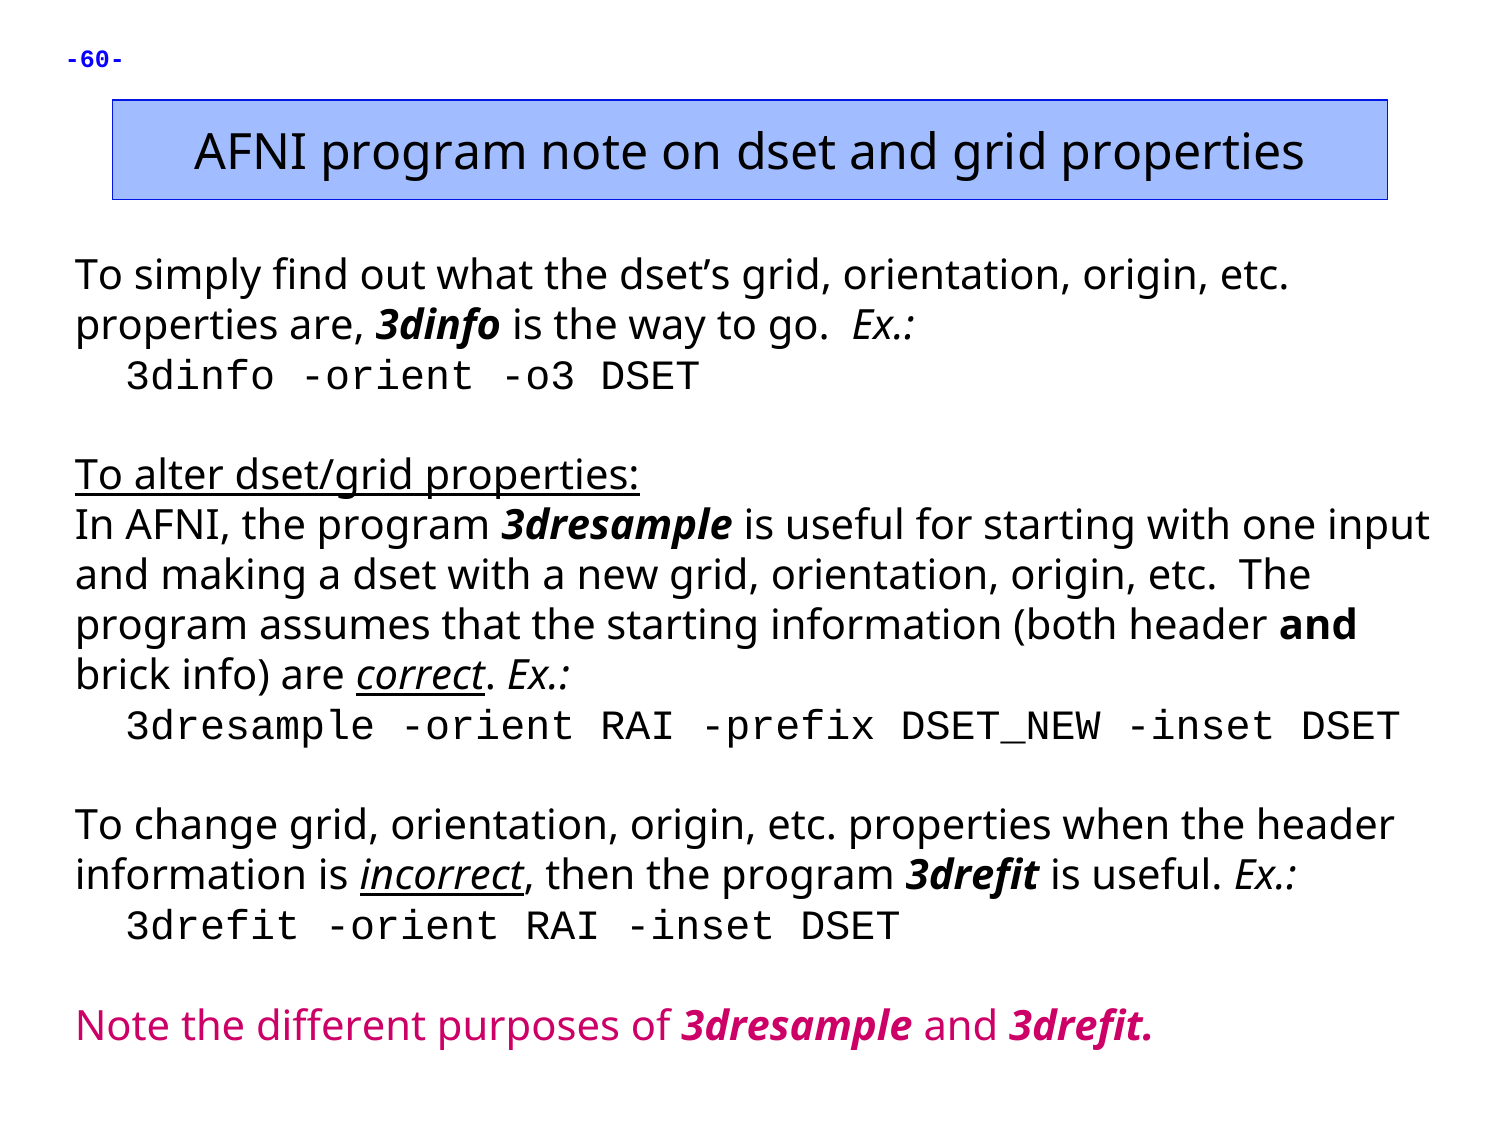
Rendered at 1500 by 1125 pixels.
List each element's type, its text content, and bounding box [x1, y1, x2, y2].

text_box AFNI program note on dset and grid properties [112, 99, 1388, 200]
text_box To simply find out what the dset’s grid, orientation, origin, etc. properties are, 3dinfo is the way to go. Ex.: 3dinfo -orient -o3 DSET To alter dset/grid properties: In AFNI, the program 3dresample is useful for starting with one input and making a dset with a new grid, orientation, origin, etc. The program assumes that the starting information (both header and brick info) are correct. Ex.: 3dresample -orient RAI -prefix DSET_NEW -inset DSET To change grid, orientation, origin, etc. properties when the header information is incorrect, then the program 3drefit is useful. Ex.: 3drefit -orient RAI -inset DSET Note the different purposes of 3dresample and 3drefit. [60, 240, 1453, 1056]
